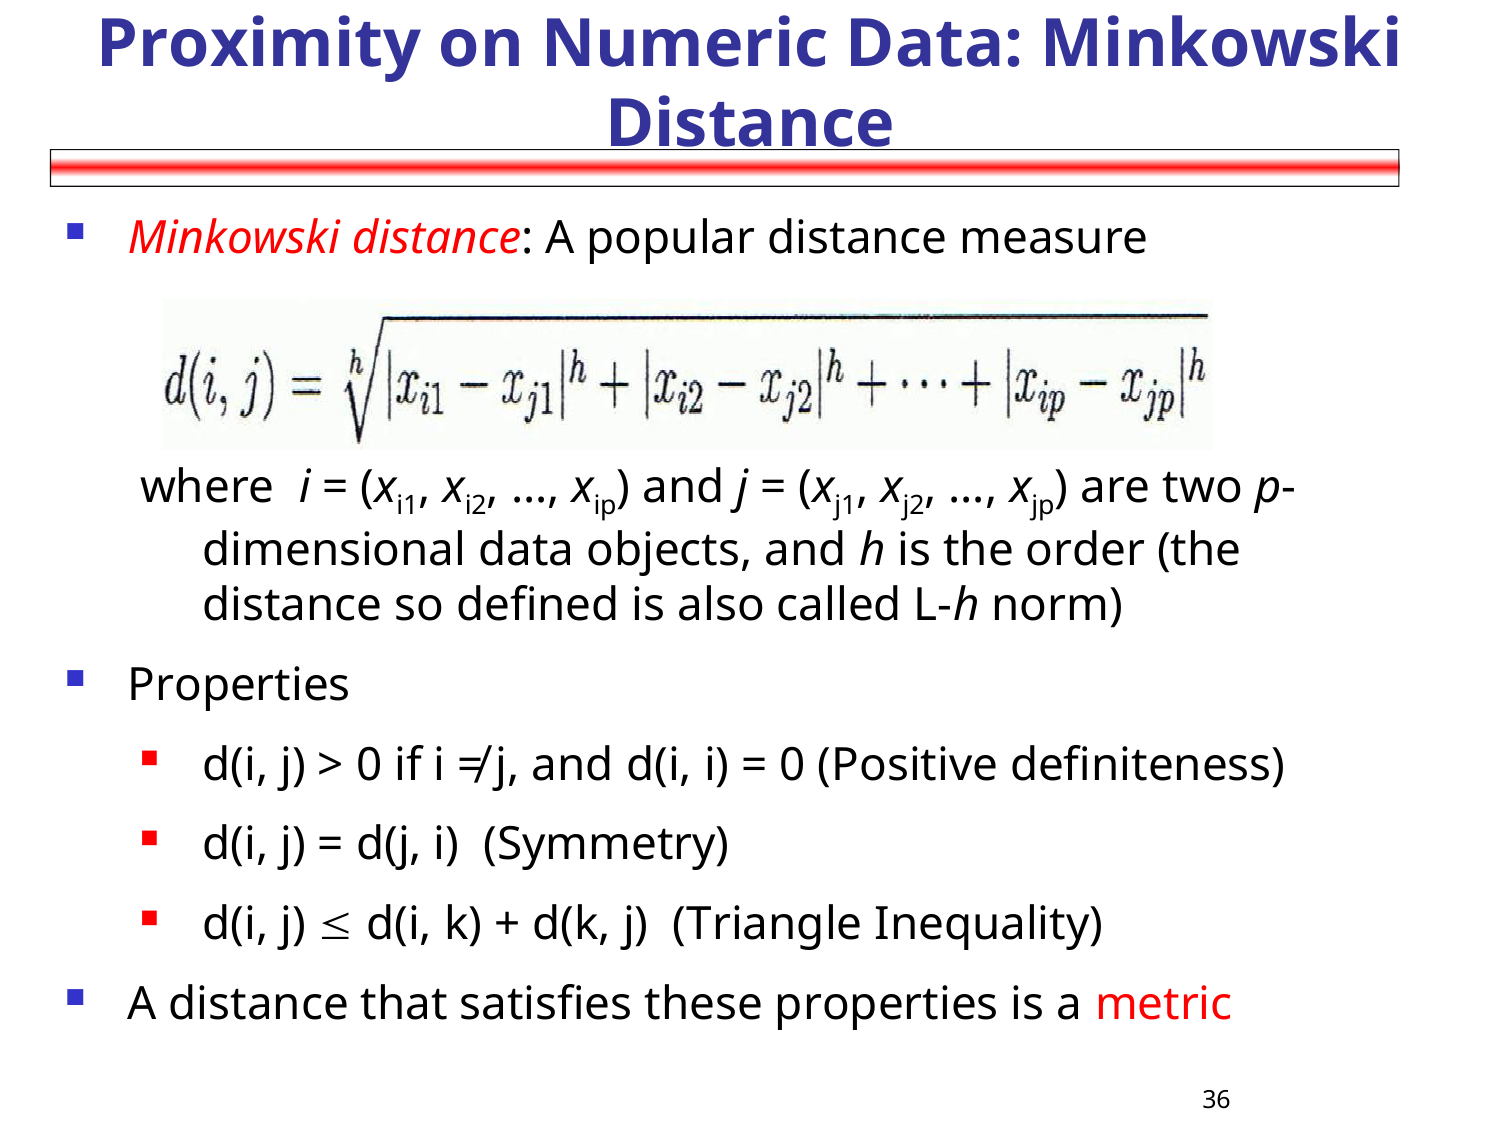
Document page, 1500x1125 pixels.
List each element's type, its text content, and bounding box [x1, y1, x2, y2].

picture [162, 299, 1213, 451]
list Minkowski distance: A popular distance measure where i = (xi1, xi2, …, xip) and j = (xj1, xj2, …, xjp) are two p-dimensional data objects, and h is the order (the distance so defined is also called L-h norm) Properties d(i, j) > 0 if i ≠ j, and d(i, i) = 0 (Positive definiteness) d(i, j) = d(j, i) (Symmetry) d(i, j)  d(i, k) + d(k, j) (Triangle Inequality) A distance that satisfies these properties is a metric [49, 200, 1438, 1092]
text_box <number> [1187, 1062, 1500, 1125]
title Proximity on Numeric Data: Minkowski Distance [0, 0, 1500, 168]
